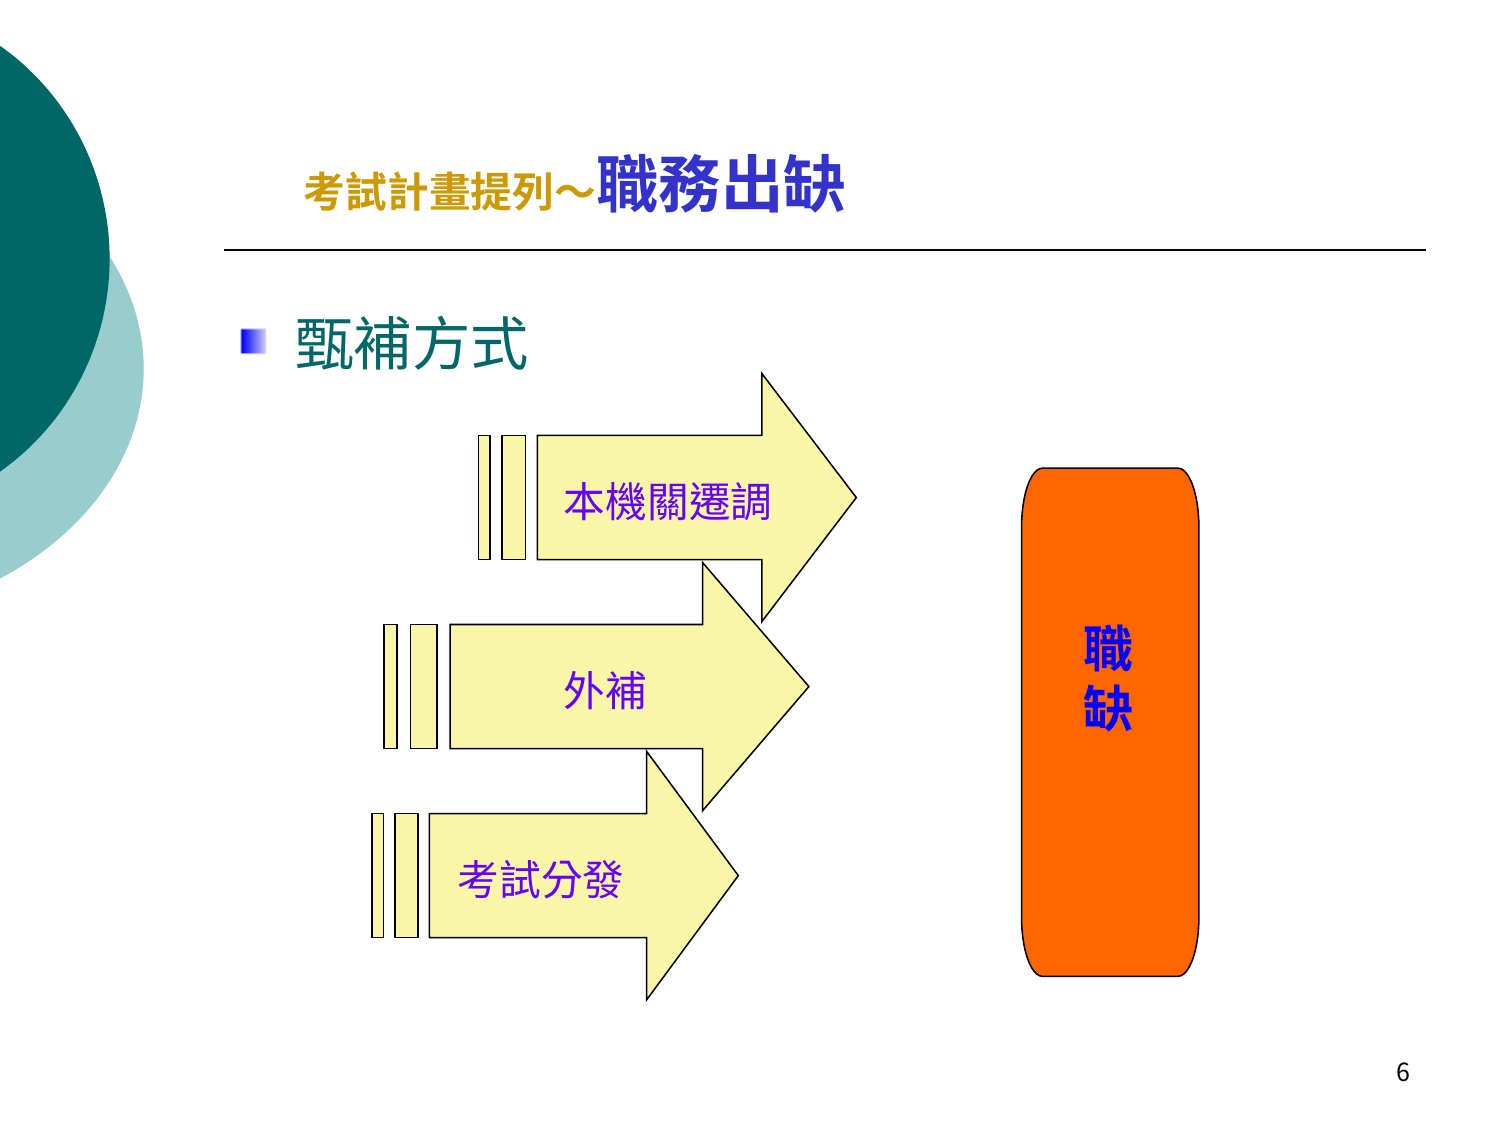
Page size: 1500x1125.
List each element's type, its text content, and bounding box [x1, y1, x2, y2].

text_box [395, 814, 418, 938]
text_box [478, 435, 490, 560]
text_box [384, 625, 397, 749]
text_box [410, 625, 437, 749]
text_box [372, 814, 384, 938]
text_box [502, 435, 526, 560]
text_box 考試分發 [442, 845, 644, 912]
text_box 職缺 [1069, 609, 1138, 746]
text_box 外補 [549, 657, 680, 723]
text_box 本機關遷調 [549, 467, 809, 534]
text_box [450, 562, 809, 811]
list 甄補方式 [224, 299, 1425, 975]
text_box [1021, 468, 1199, 977]
text_box 考試計畫提列～職務出缺 [289, 137, 987, 228]
text_box [429, 751, 739, 1000]
text_box [537, 373, 857, 622]
